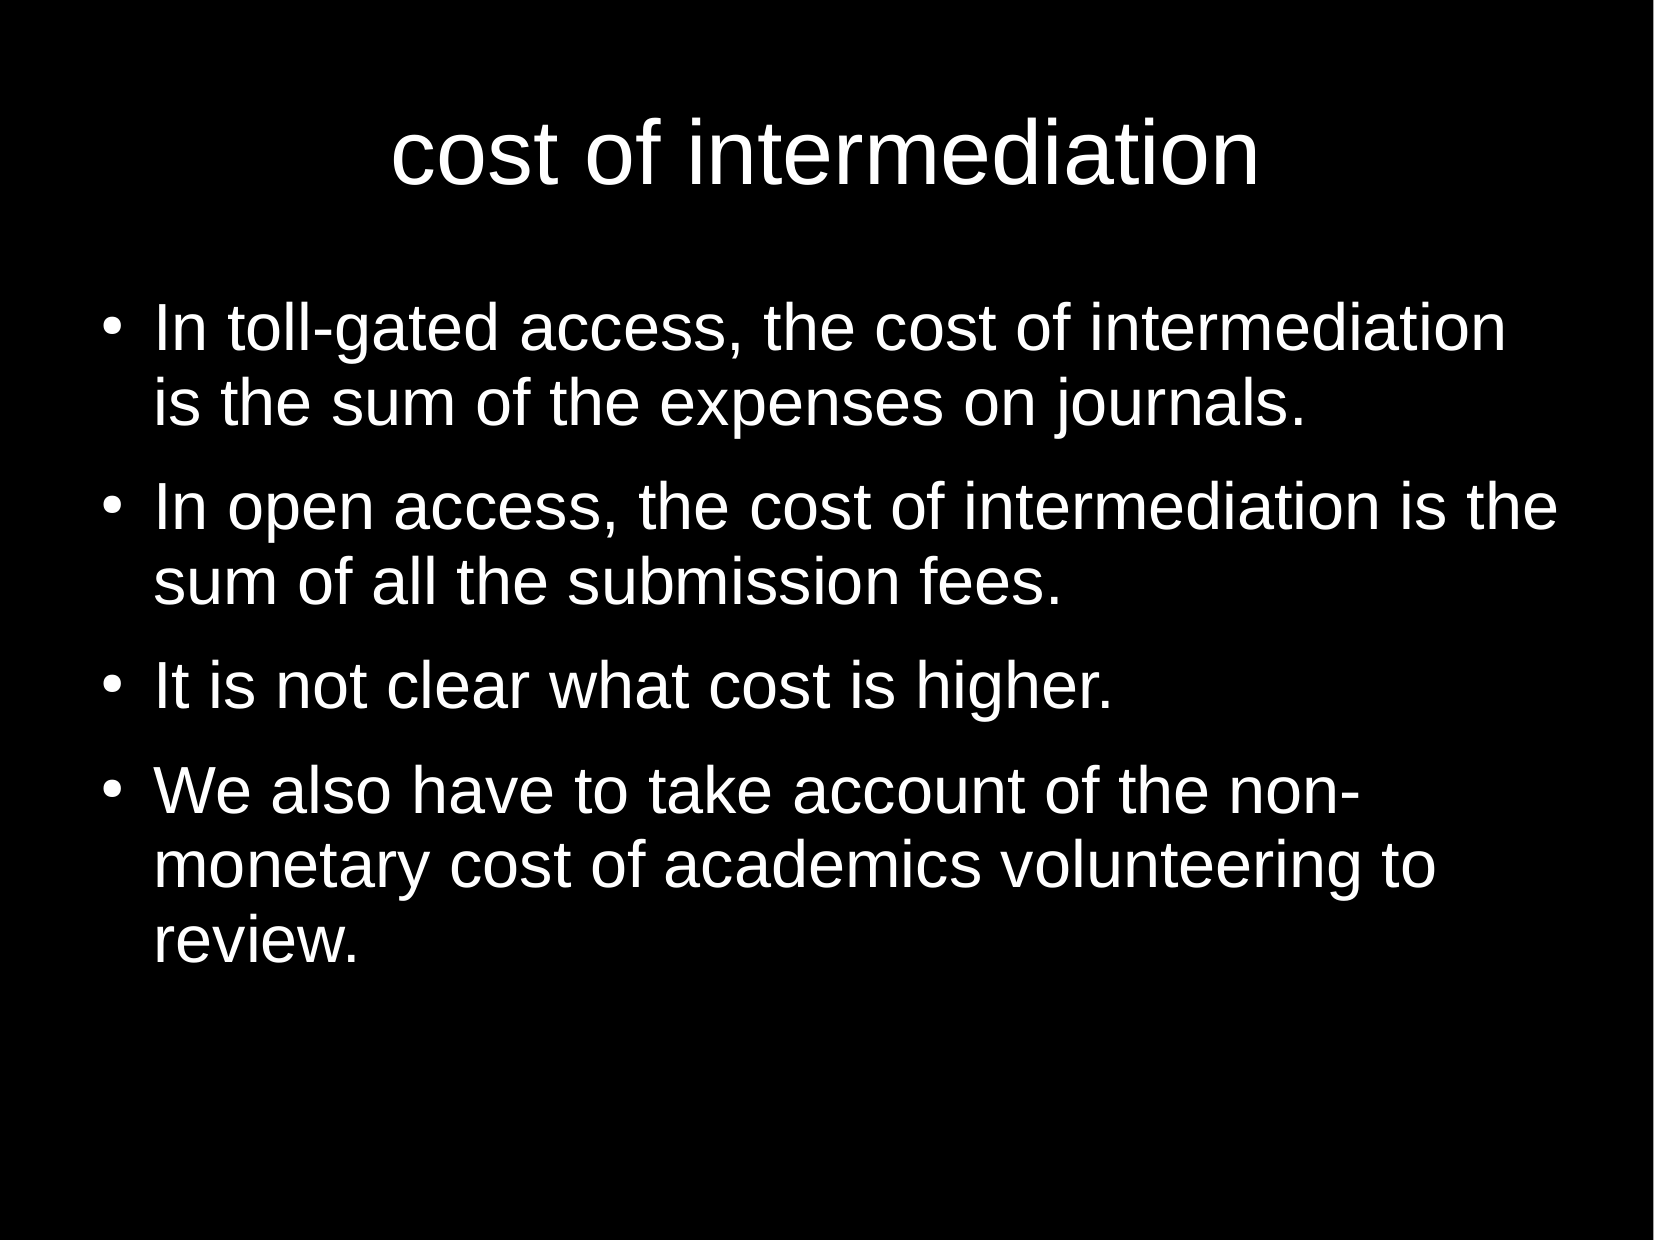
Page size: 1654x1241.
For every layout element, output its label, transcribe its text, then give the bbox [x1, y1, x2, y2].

list In toll-gated access, the cost of intermediation is the sum of the expenses on journals. In open access, the cost of intermediation is the sum of all the submission fees. It is not clear what cost is higher. We also have to take account of the non-monetary cost of academics volunteering to review. [82, 290, 1571, 1010]
title cost of intermediation [82, 49, 1571, 257]
